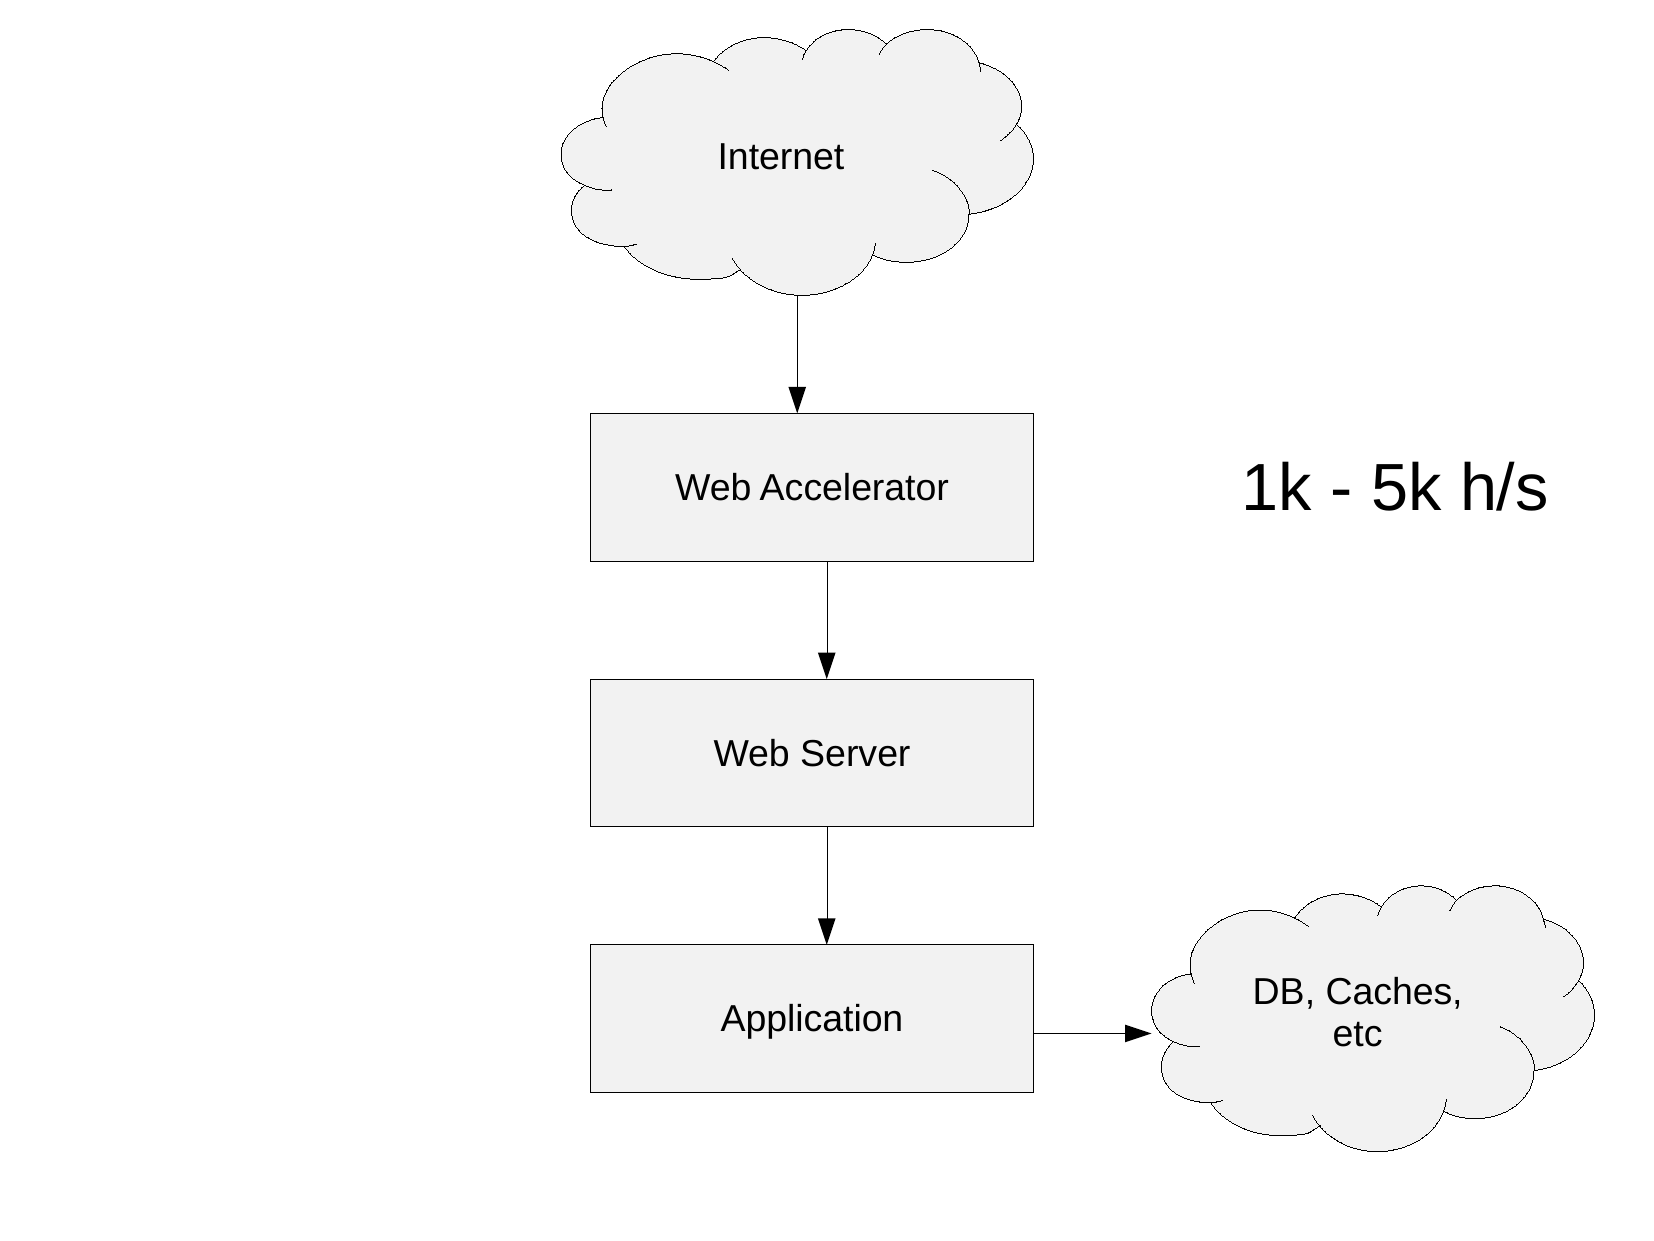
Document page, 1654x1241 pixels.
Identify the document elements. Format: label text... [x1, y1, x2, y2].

text_box 1k - 5k h/s [1226, 442, 1565, 541]
text_box Web Accelerator [590, 413, 1034, 562]
text_box DB, Caches, etc [1151, 885, 1595, 1152]
text_box Application [590, 944, 1034, 1093]
text_box Internet [561, 29, 1034, 296]
text_box Web Server [590, 679, 1034, 827]
